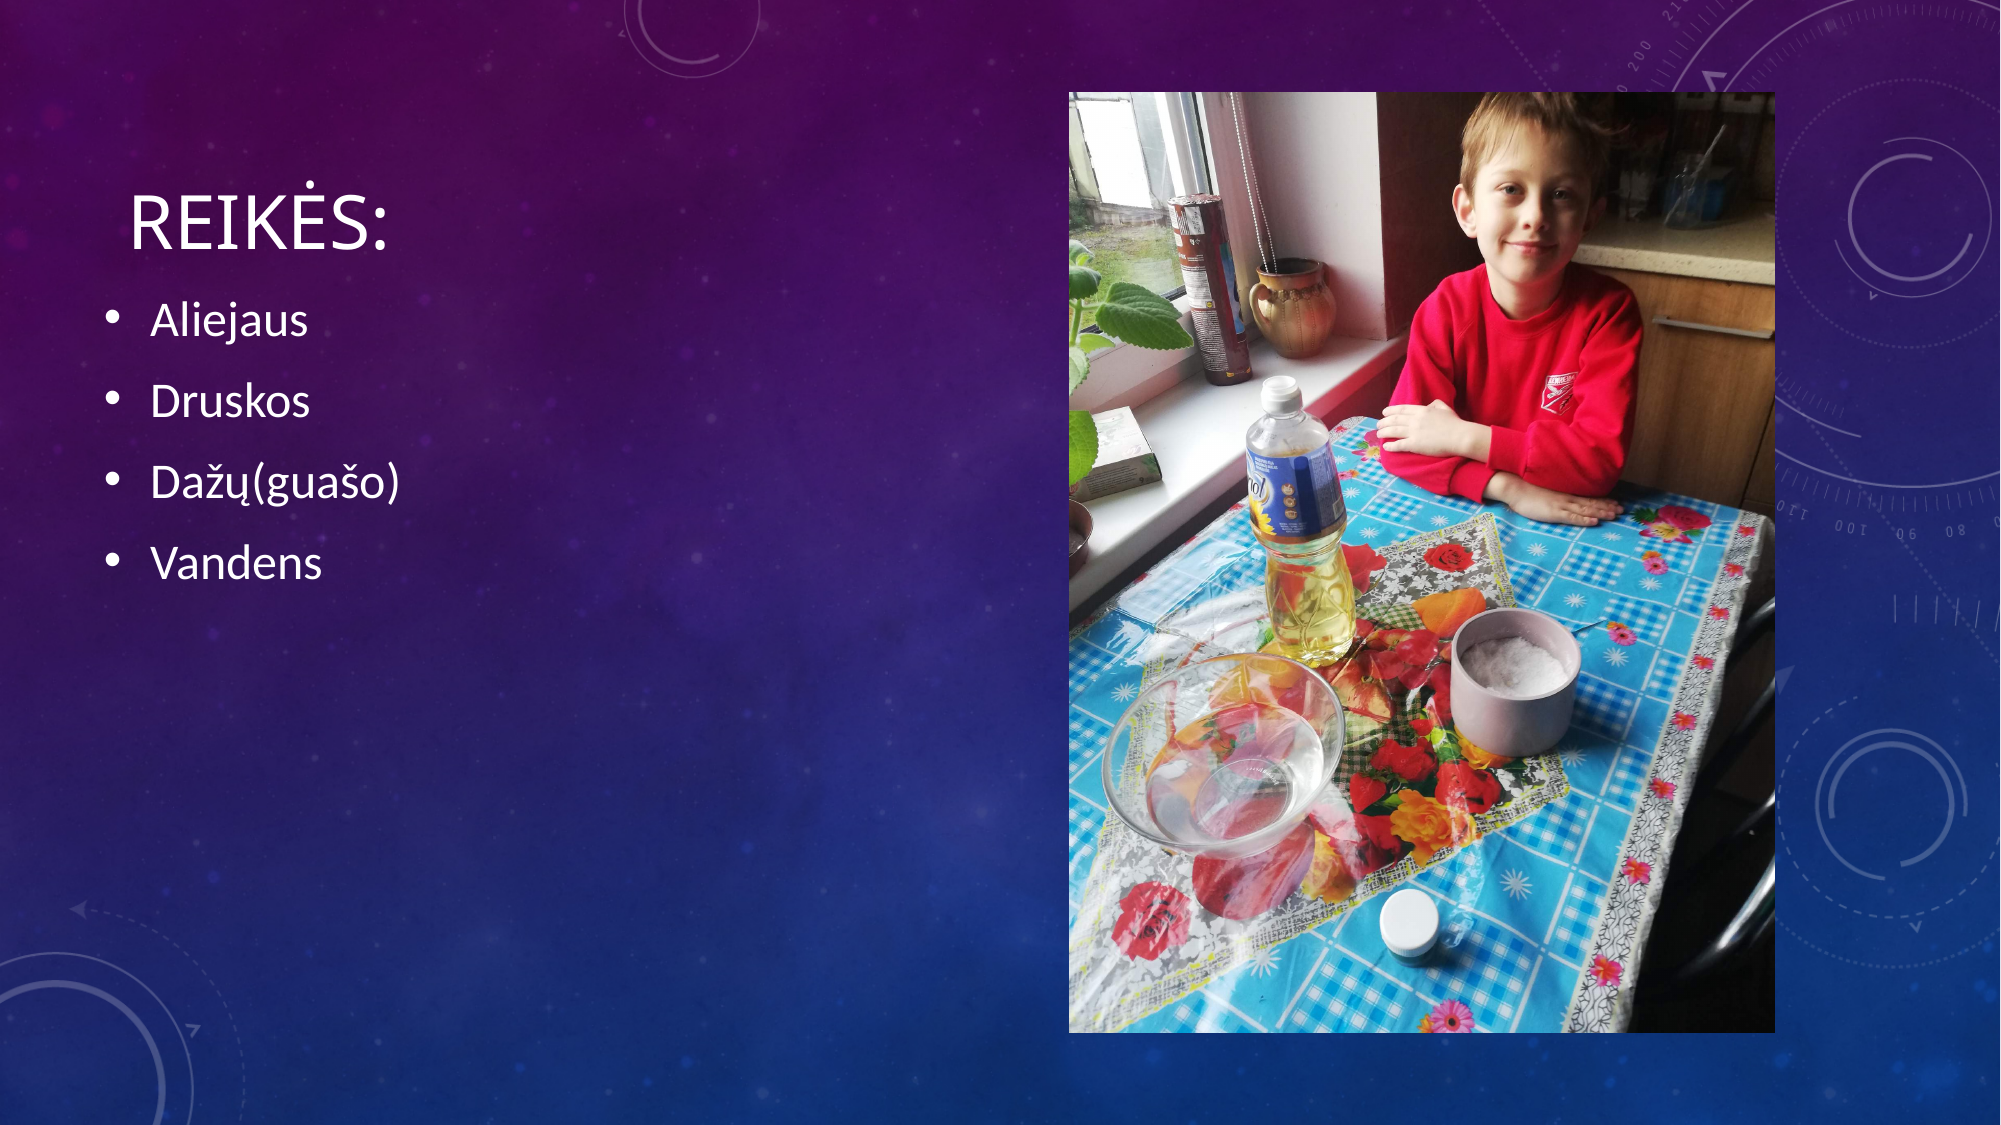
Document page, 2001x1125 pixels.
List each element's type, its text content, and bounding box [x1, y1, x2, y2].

picture [1069, 92, 1775, 1033]
list Aliejaus Druskos Dažų(guašo) Vandens [88, 89, 1772, 787]
